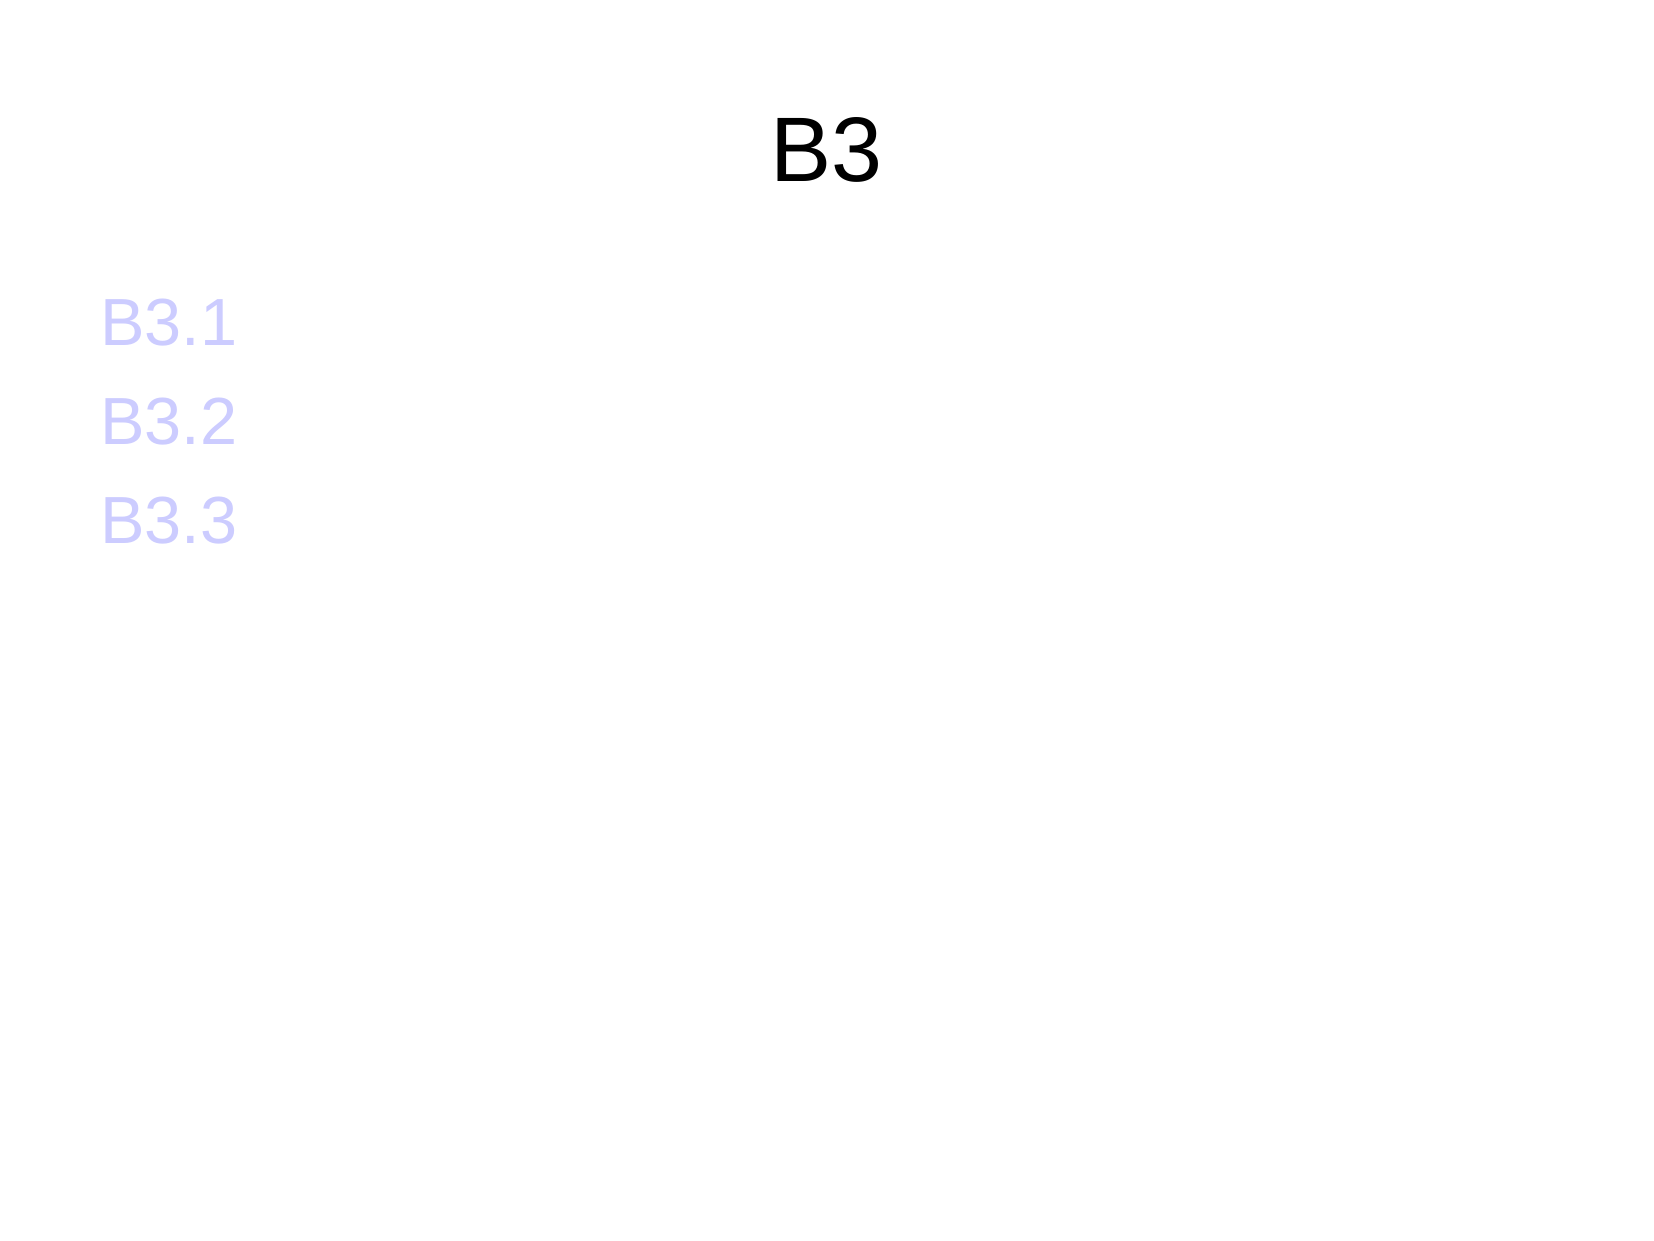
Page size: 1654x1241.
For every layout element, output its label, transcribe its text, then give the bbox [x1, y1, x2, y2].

title B3 [82, 56, 1571, 250]
list B3.1 B3.2 B3.3 [82, 290, 1571, 1094]
